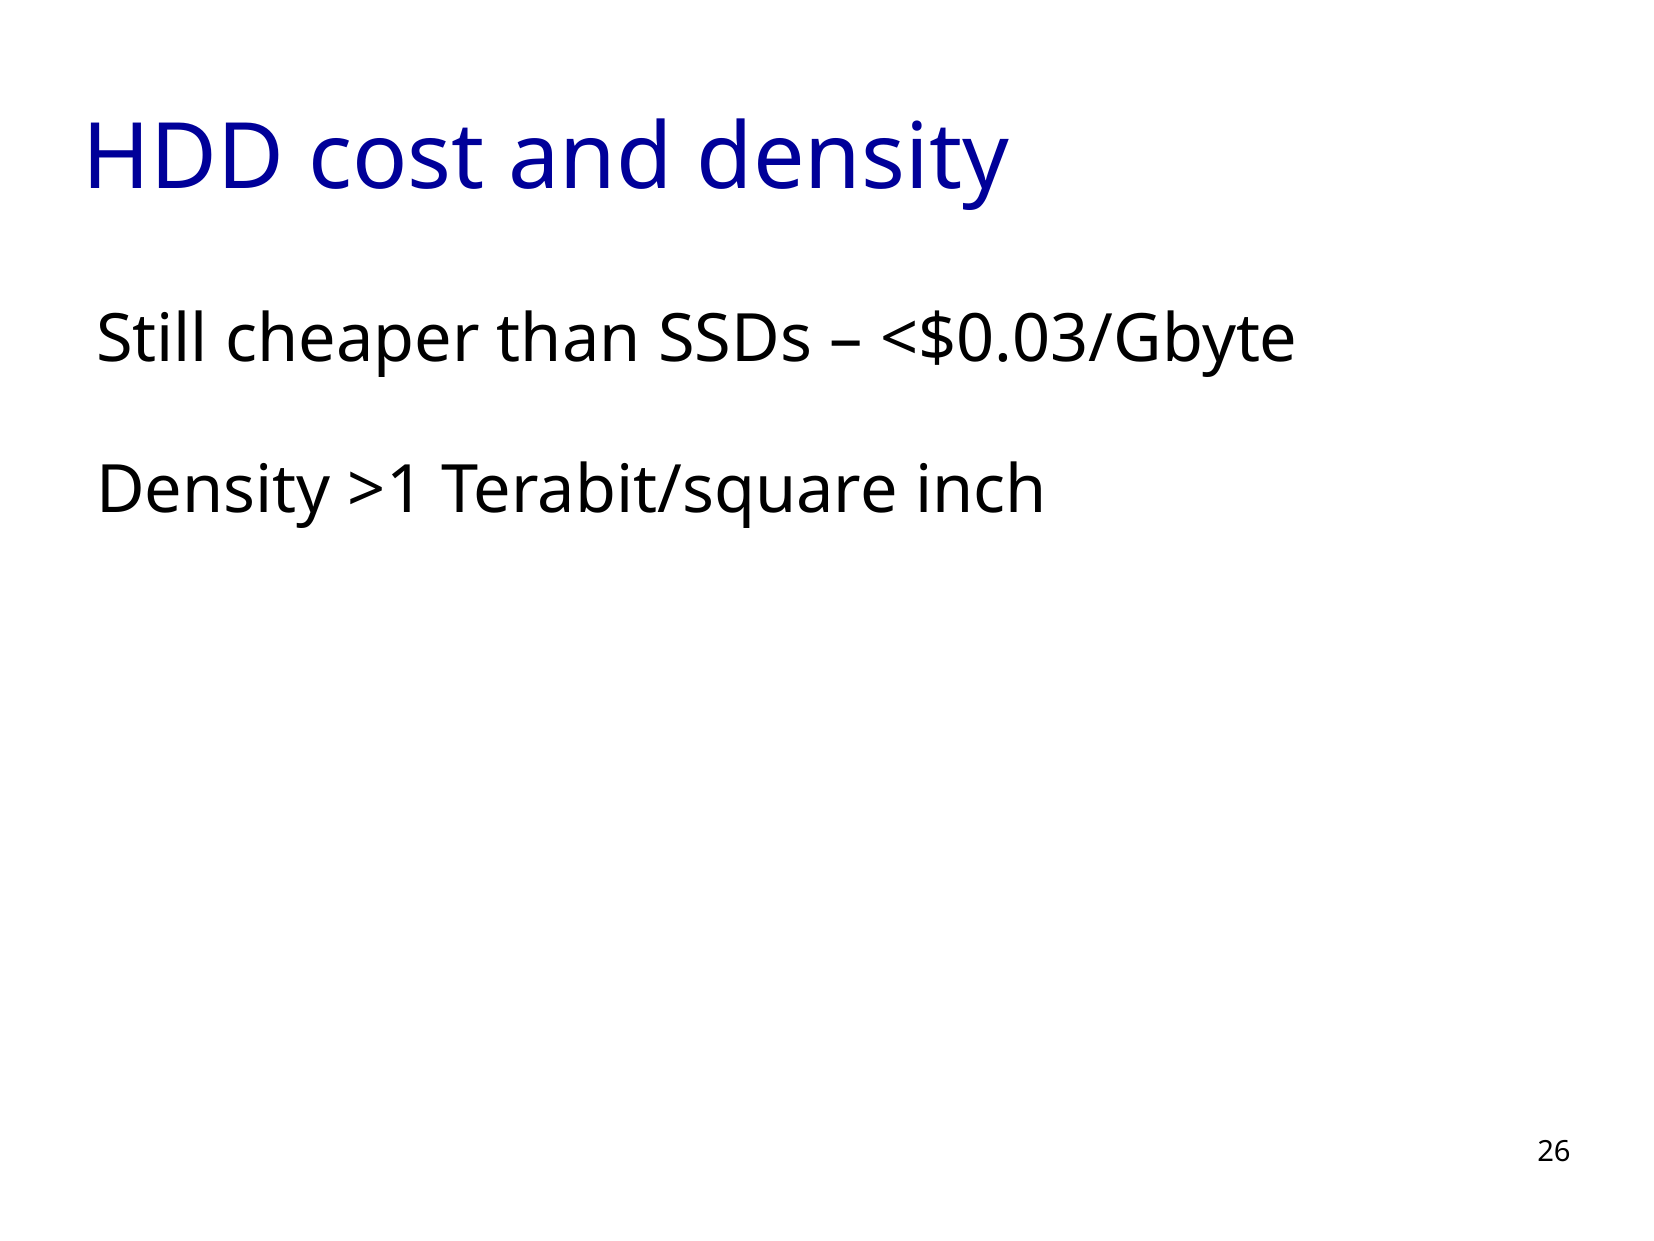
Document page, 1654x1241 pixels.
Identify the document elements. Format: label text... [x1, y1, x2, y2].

list Still cheaper than SSDs – <$0.03/Gbyte Density >1 Terabit/square inch [60, 290, 1571, 1096]
title HDD cost and density [82, 49, 1571, 257]
